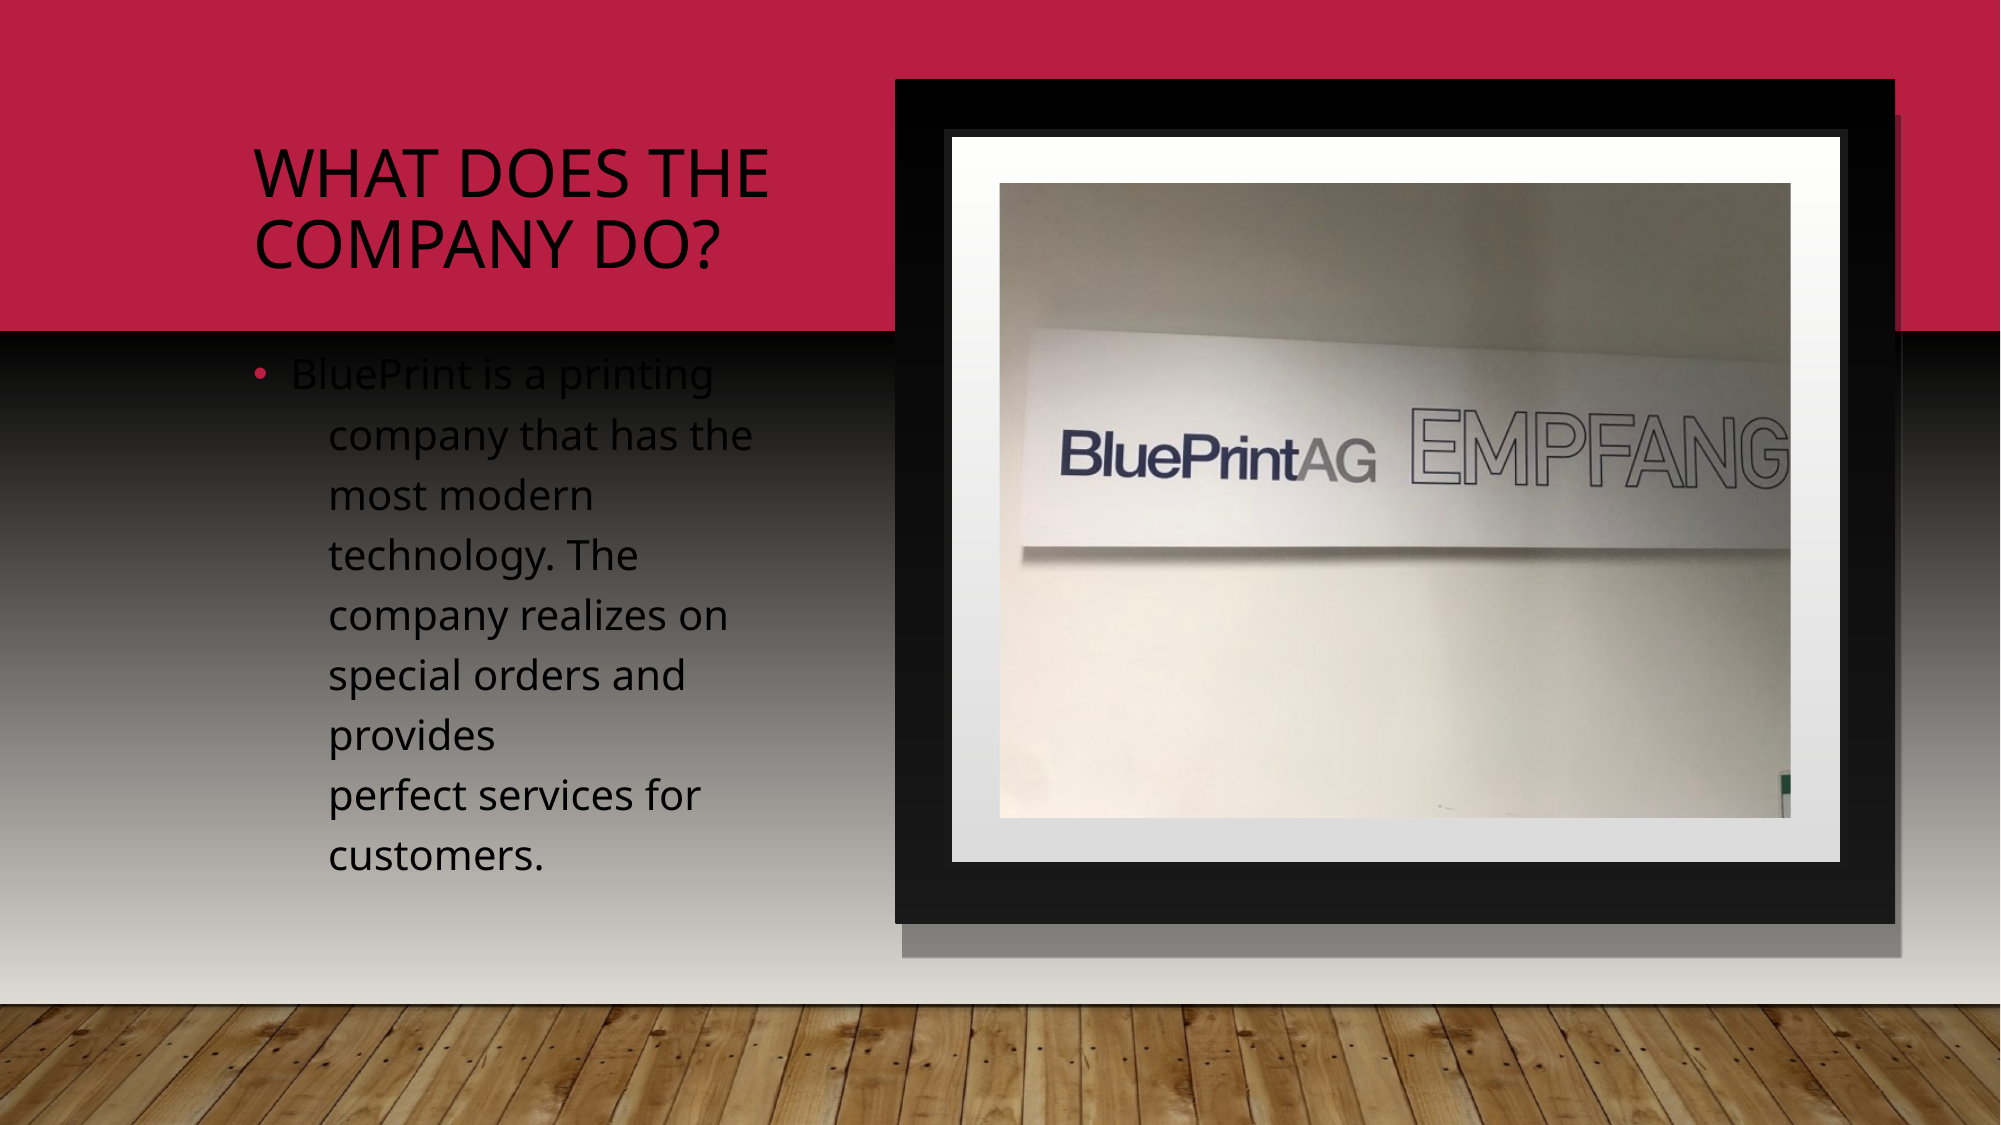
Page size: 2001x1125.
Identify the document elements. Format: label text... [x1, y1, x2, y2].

picture [999, 183, 1791, 818]
title What does the company do? [238, 131, 818, 305]
text_box [0, 0, 2000, 1004]
list BluePrint is a printing company that has the most modern technology. The company realizes on special orders and provides perfect services for customers. [238, 330, 817, 897]
picture [0, 1005, 2000, 1125]
